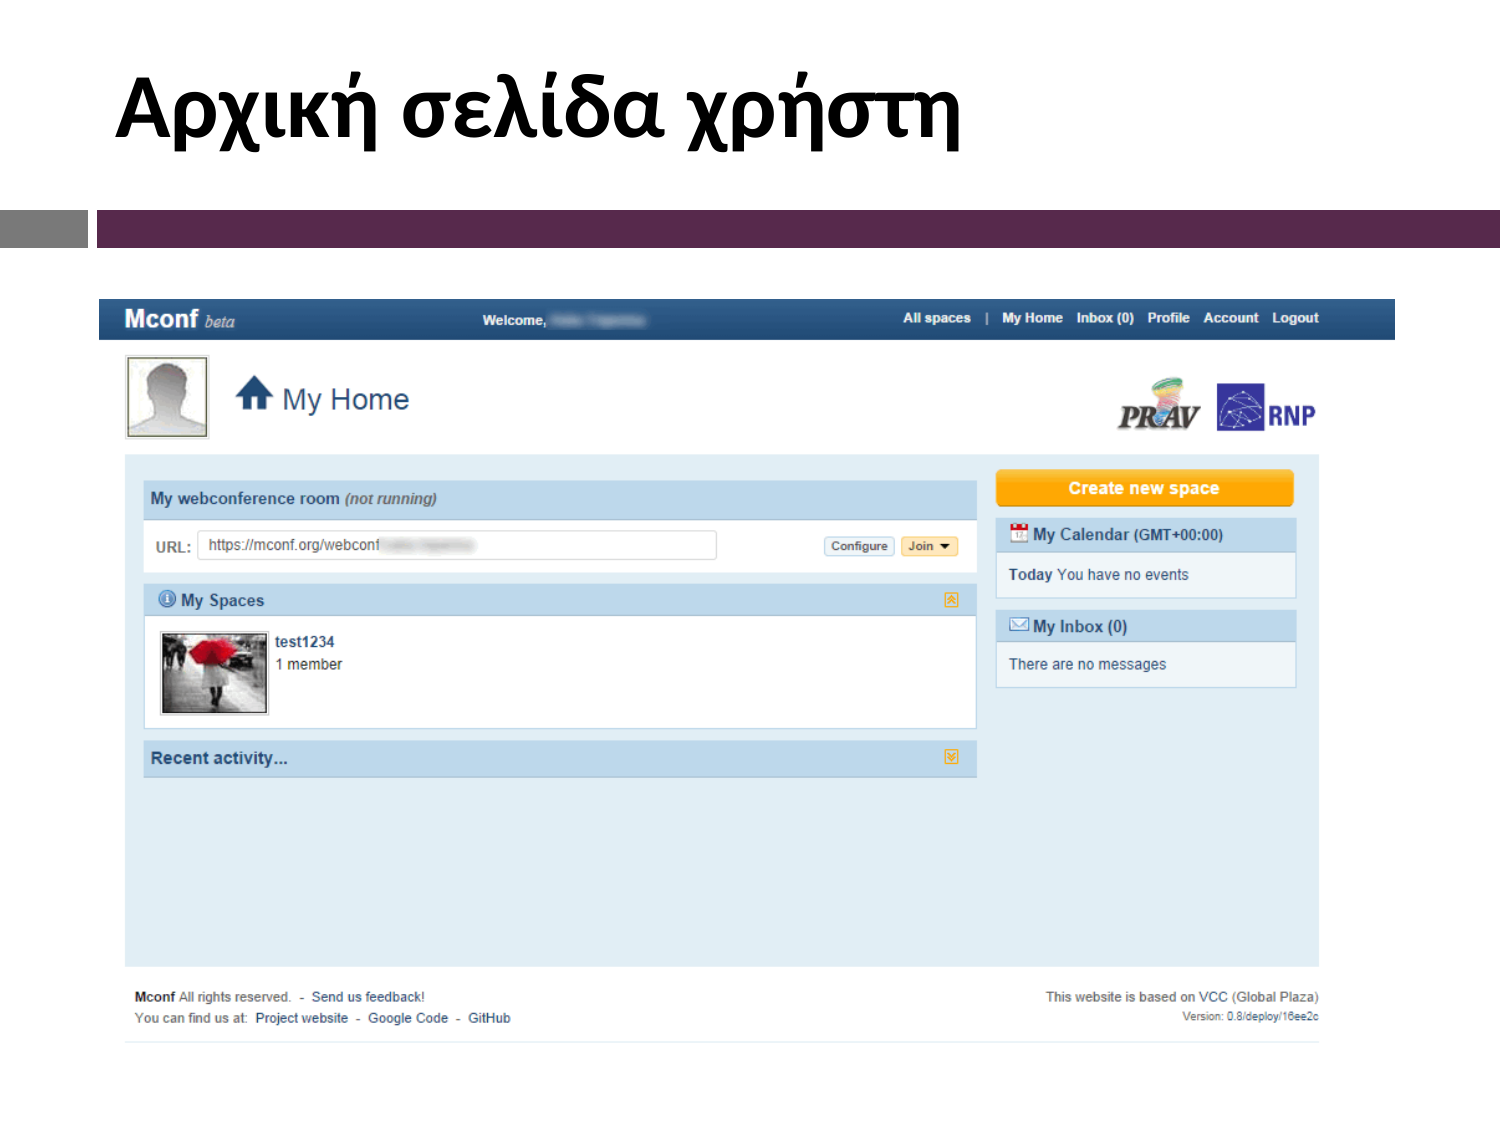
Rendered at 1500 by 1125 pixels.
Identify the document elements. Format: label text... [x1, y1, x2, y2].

title Αρχική σελίδα χρήστη [100, 19, 1438, 182]
picture [99, 299, 1395, 1049]
